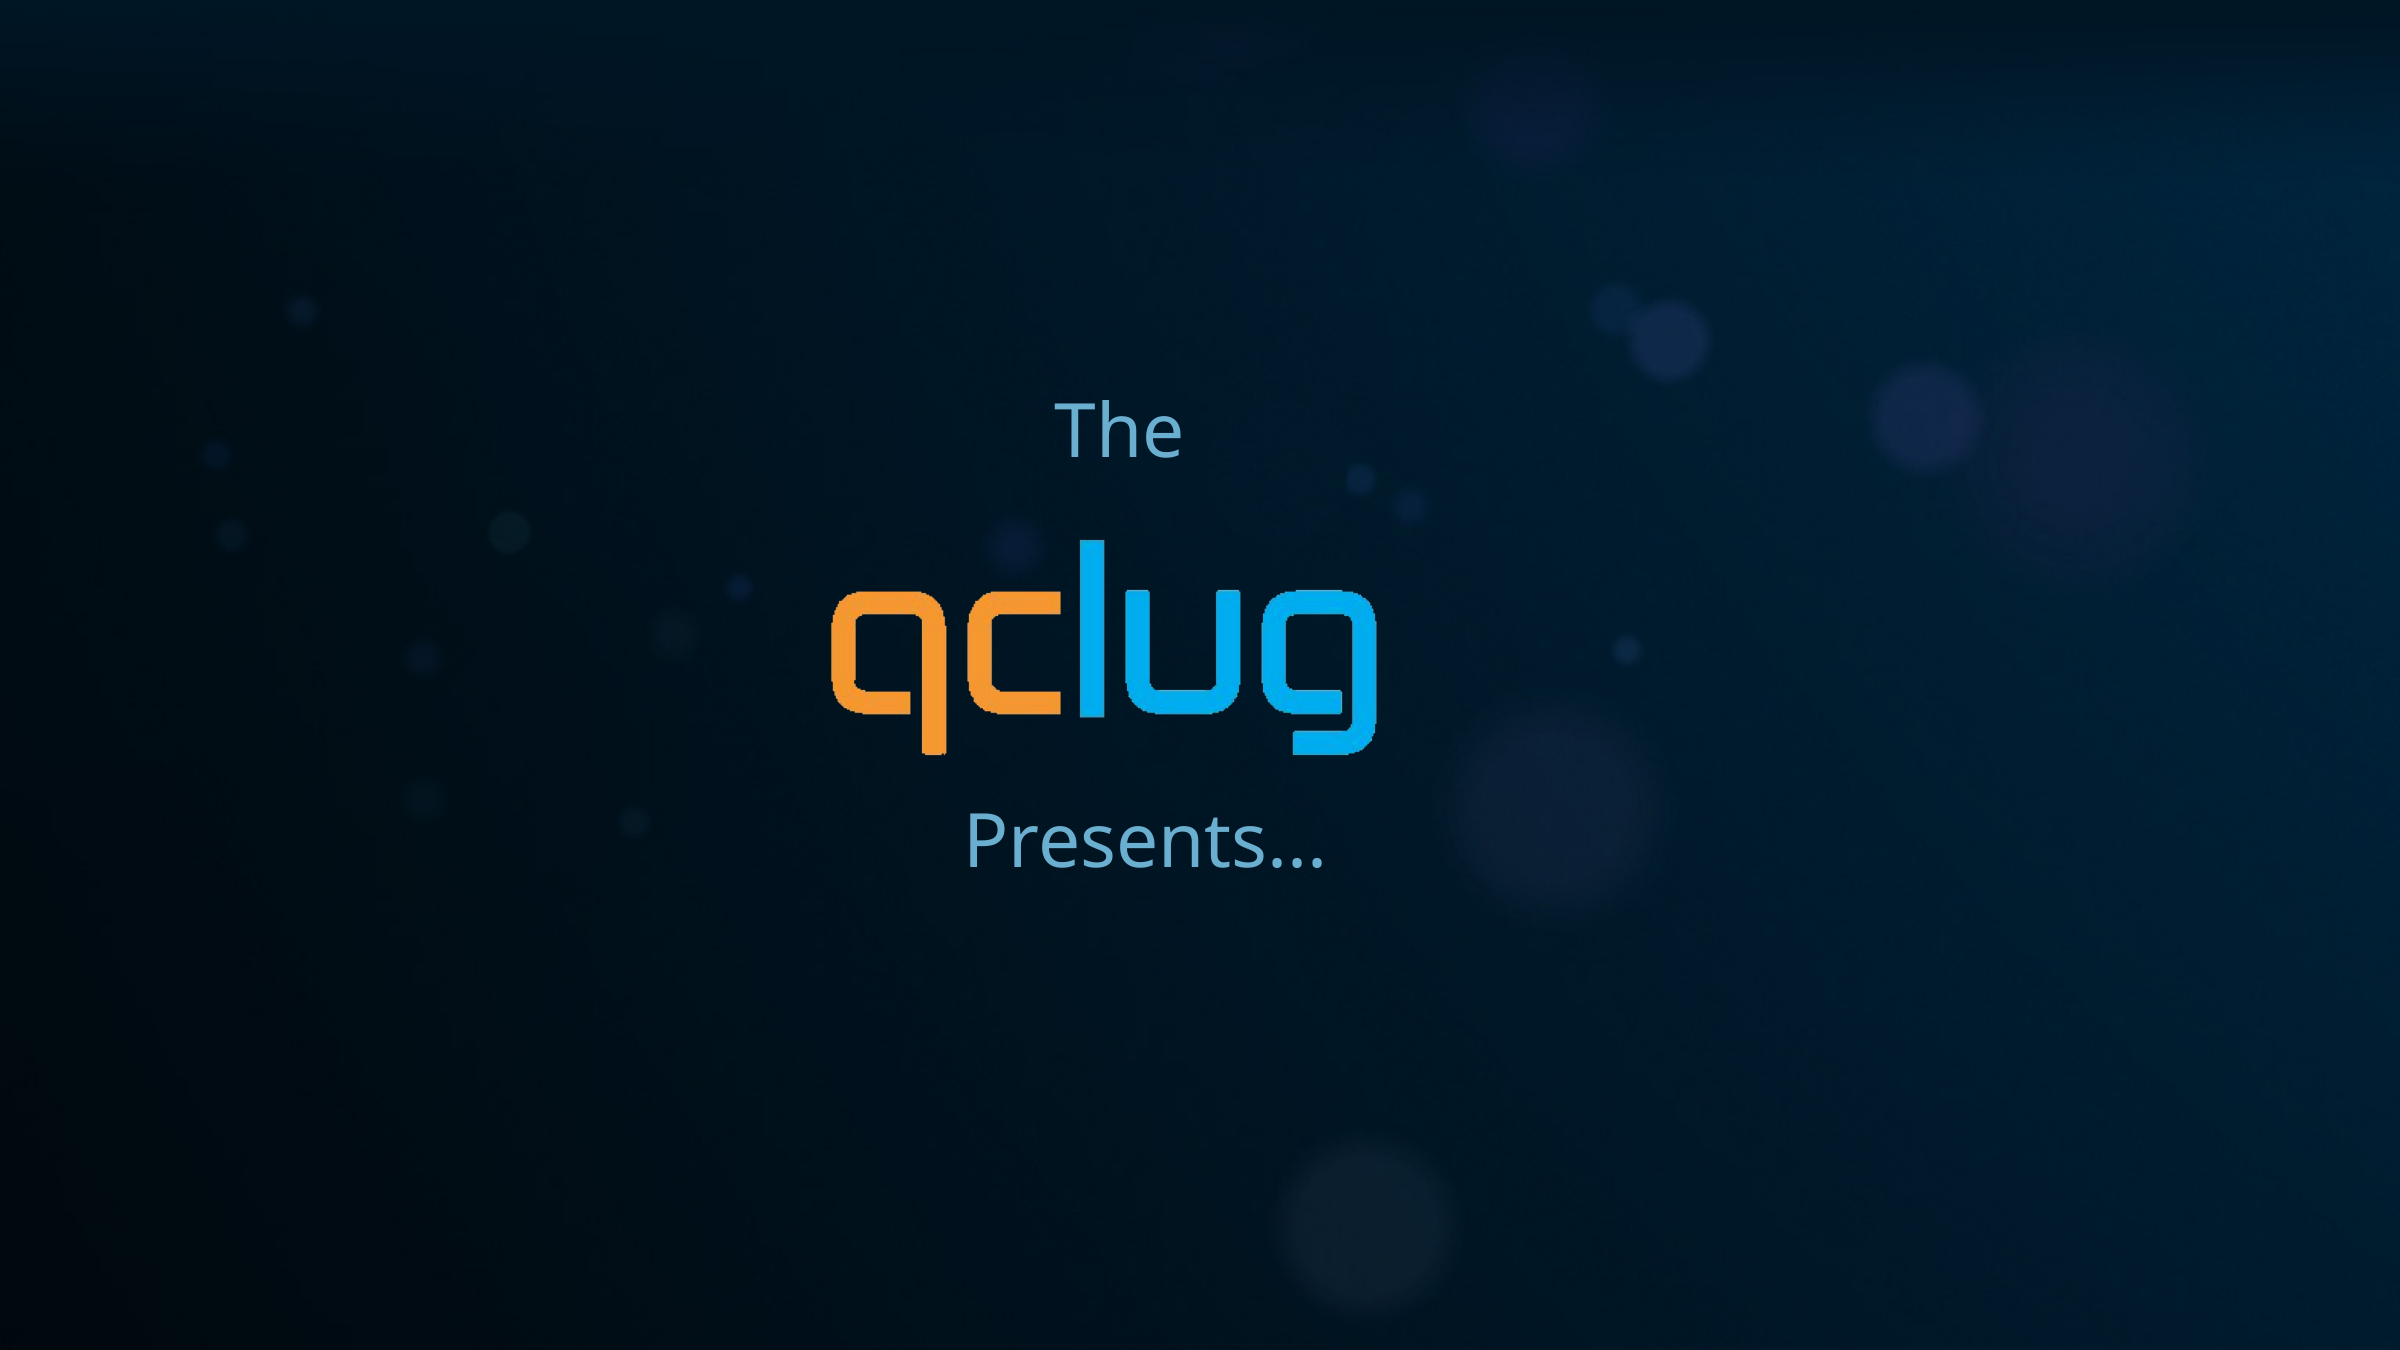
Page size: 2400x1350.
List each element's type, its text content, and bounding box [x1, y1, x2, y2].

text_box The [1039, 375, 1200, 480]
picture [0, 0, 2400, 1350]
text_box Presents... [835, 779, 1456, 883]
